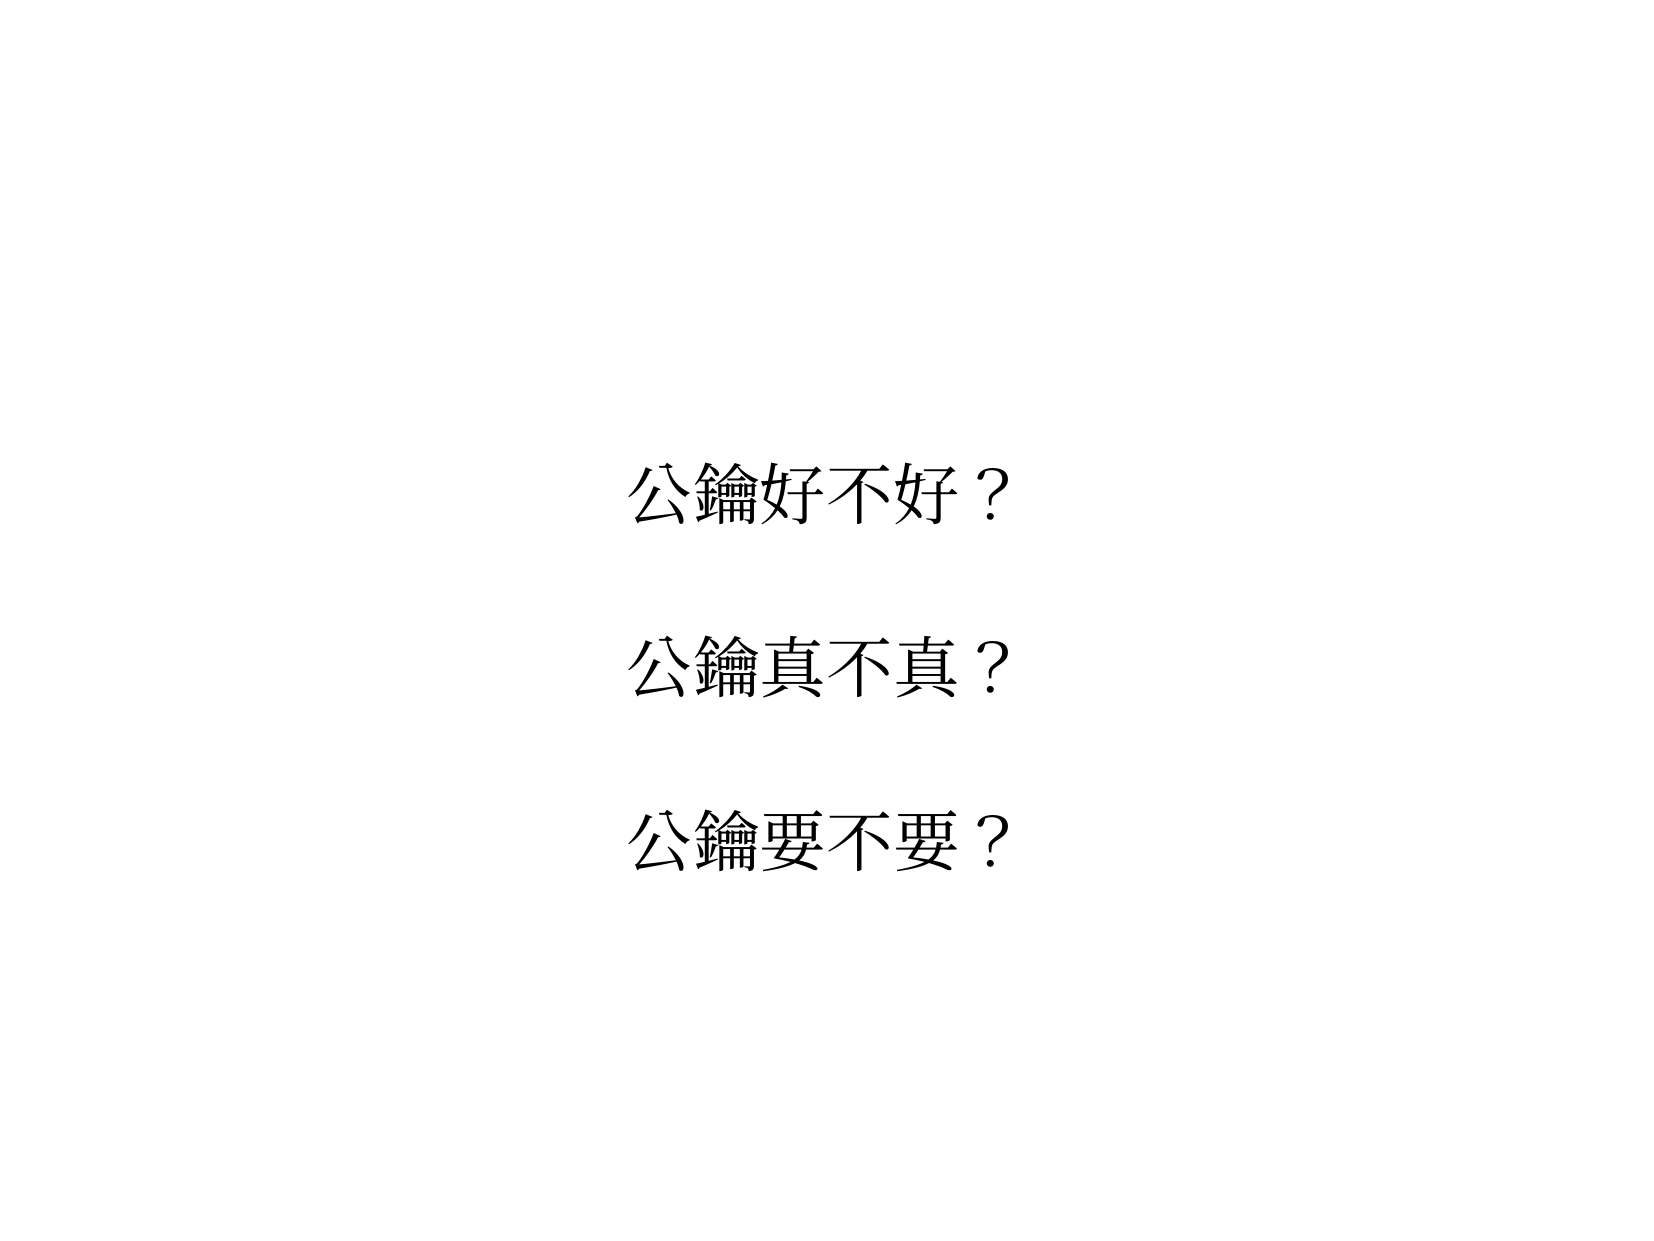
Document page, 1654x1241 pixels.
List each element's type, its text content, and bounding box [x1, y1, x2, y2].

subtitle 公鑰好不好？ 公鑰真不真？ 公鑰要不要？ [82, 219, 1571, 1109]
